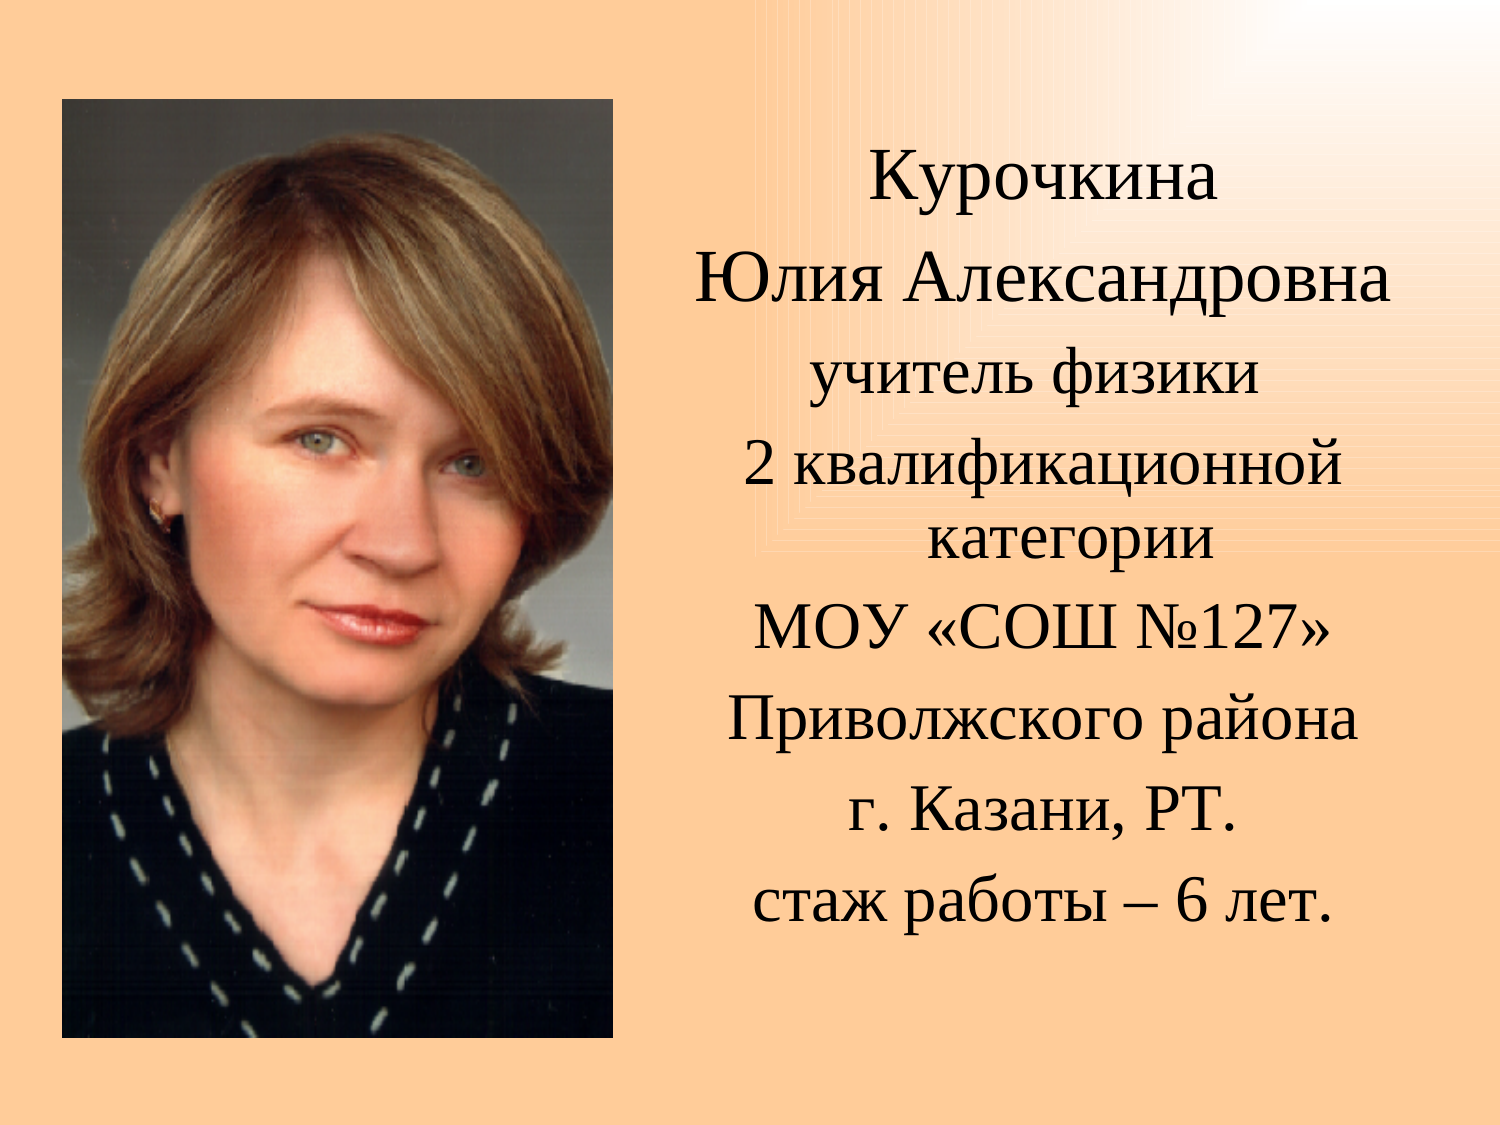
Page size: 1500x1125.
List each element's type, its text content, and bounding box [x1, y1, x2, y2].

chart [62, 99, 613, 1038]
list Курочкина Юлия Александровна учитель физики 2 квалификационной категории МОУ «СОШ №127» Приволжского района г. Казани, РТ. стаж работы – 6 лет. [675, 124, 1413, 1125]
